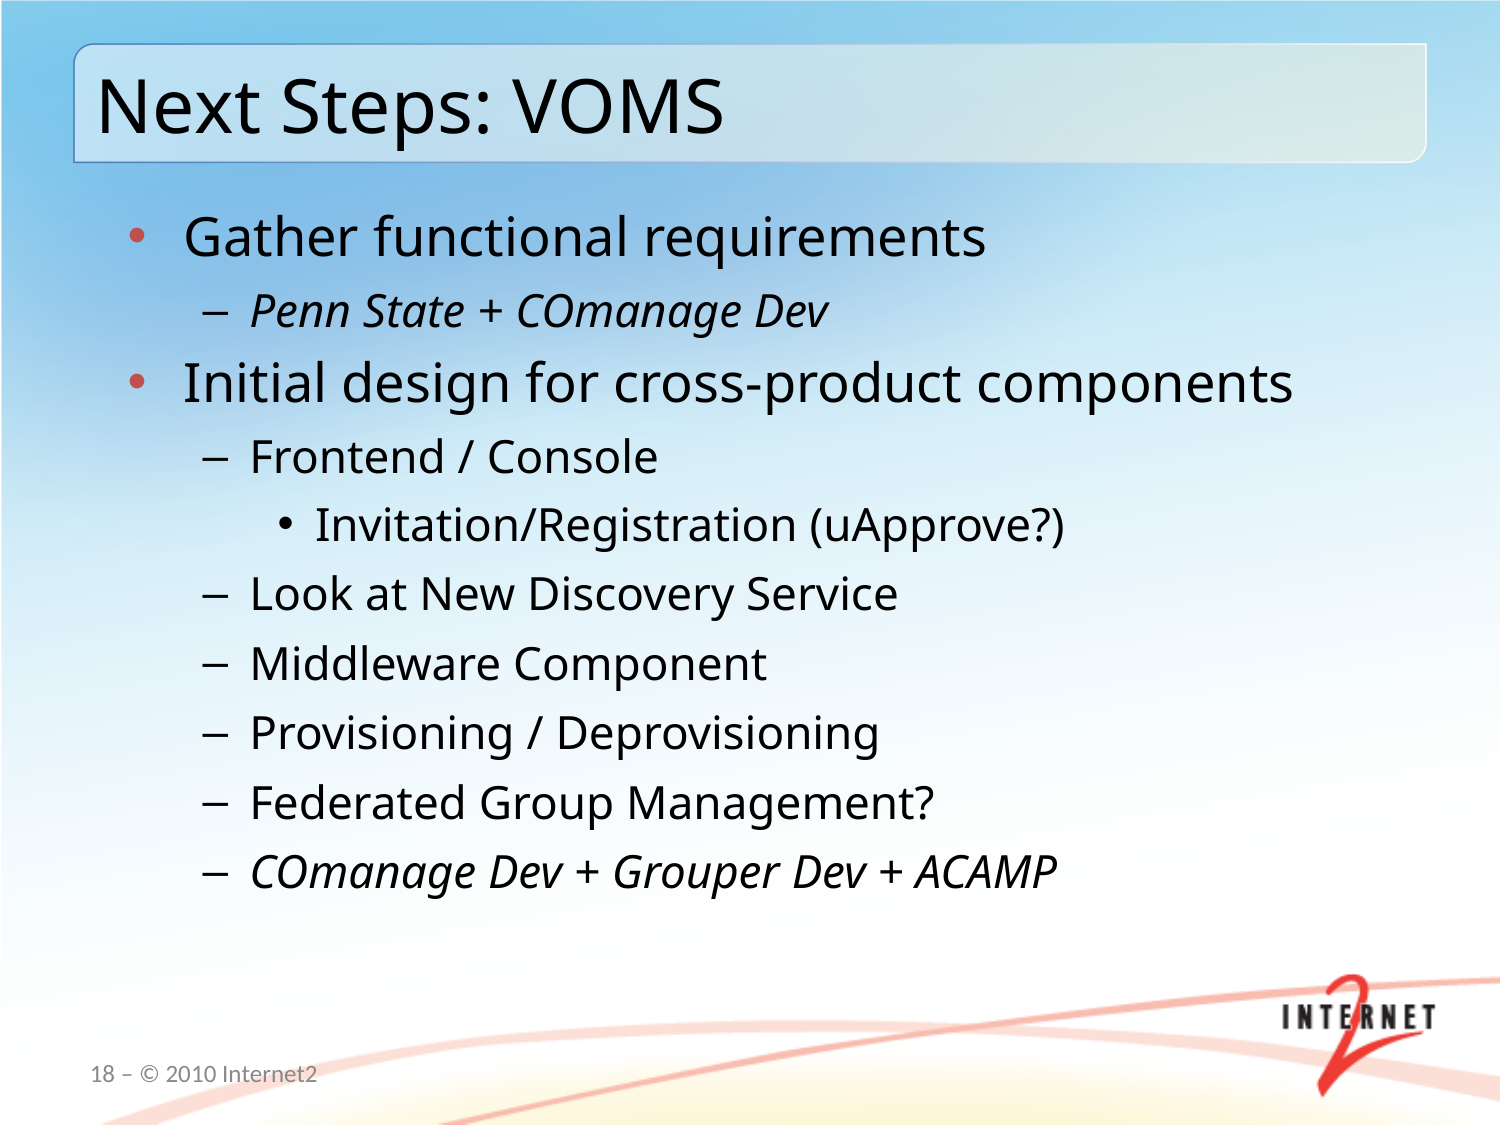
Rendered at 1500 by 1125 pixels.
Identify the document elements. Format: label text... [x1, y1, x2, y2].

picture [0, 0, 1500, 1125]
text_box Next Steps: VOMS [80, 50, 1420, 157]
list Gather functional requirements Penn State + COmanage Dev Initial design for cross-product components Frontend / Console Invitation/Registration (uApprove?) Look at New Discovery Service Middleware Component Provisioning / Deprovisioning Federated Group Management? COmanage Dev + Grouper Dev + ACAMP [112, 195, 1388, 938]
text_box <number> – © 2010 Internet2 [74, 1042, 550, 1103]
